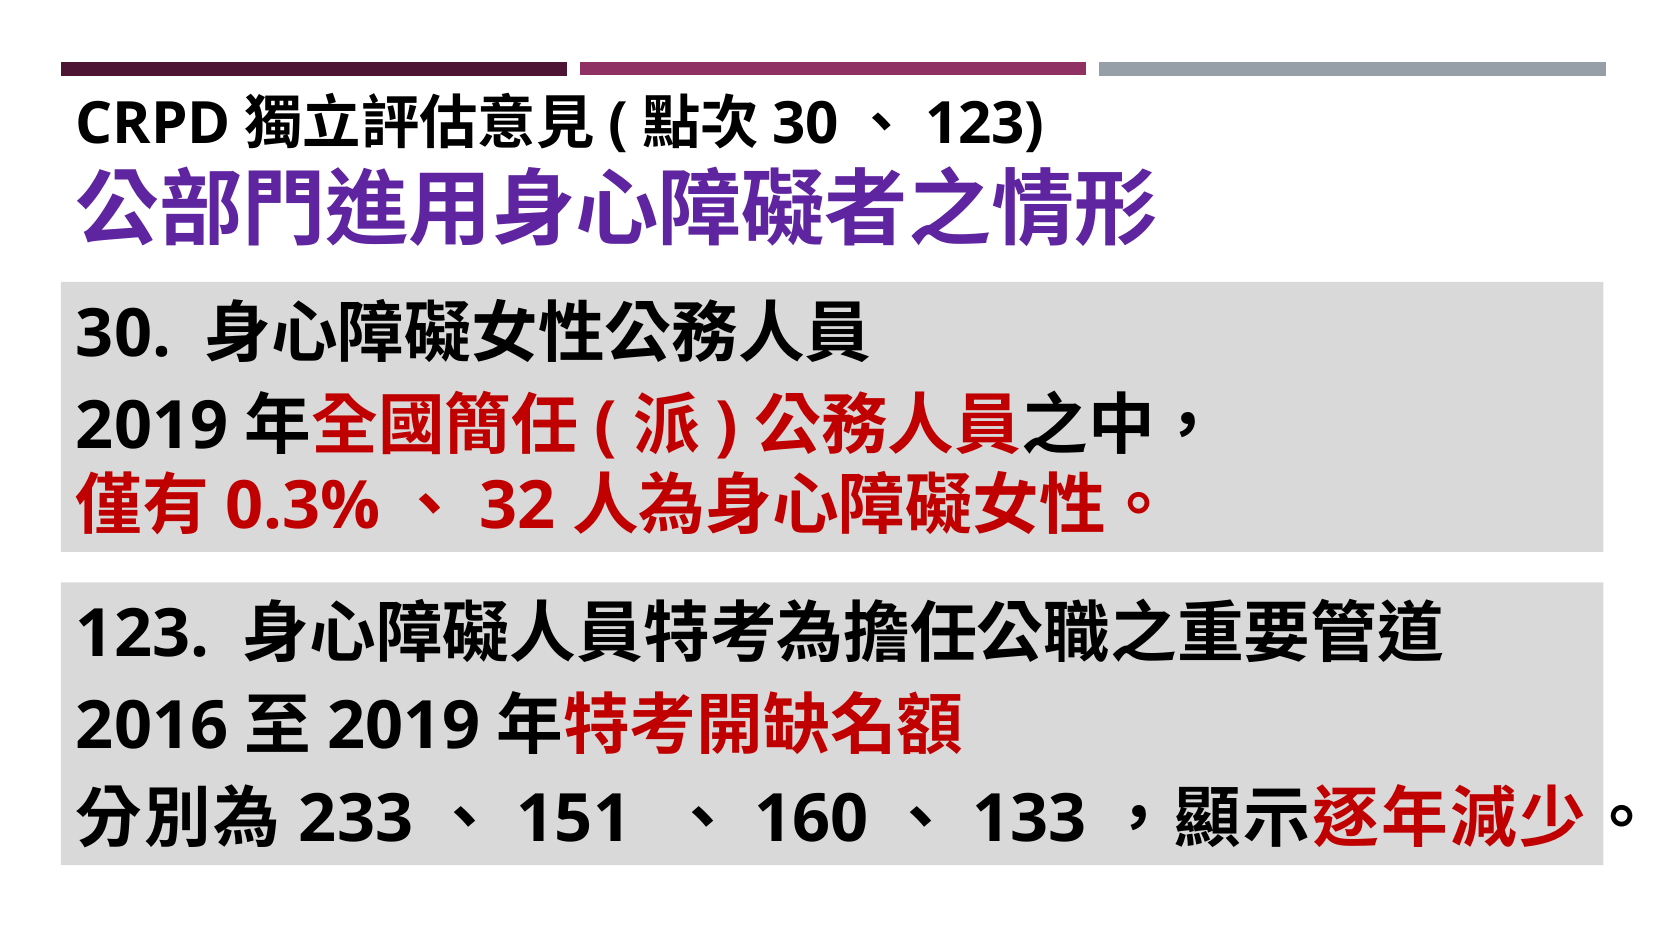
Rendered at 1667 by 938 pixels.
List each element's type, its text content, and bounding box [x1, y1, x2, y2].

text_box CRPD獨立評估意見(點次30、123) 公部門進用身心障礙者之情形 [60, 76, 1604, 264]
text_box 123. 身心障礙人員特考為擔任公職之重要管道 2016至2019年特考開缺名額 分別為233、151 、160、133，顯示逐年減少。 [60, 582, 1604, 866]
text_box 30. 身心障礙女性公務人員 2019年全國簡任(派)公務人員之中， 僅有0.3%、32人為身心障礙女性。 [60, 281, 1604, 552]
